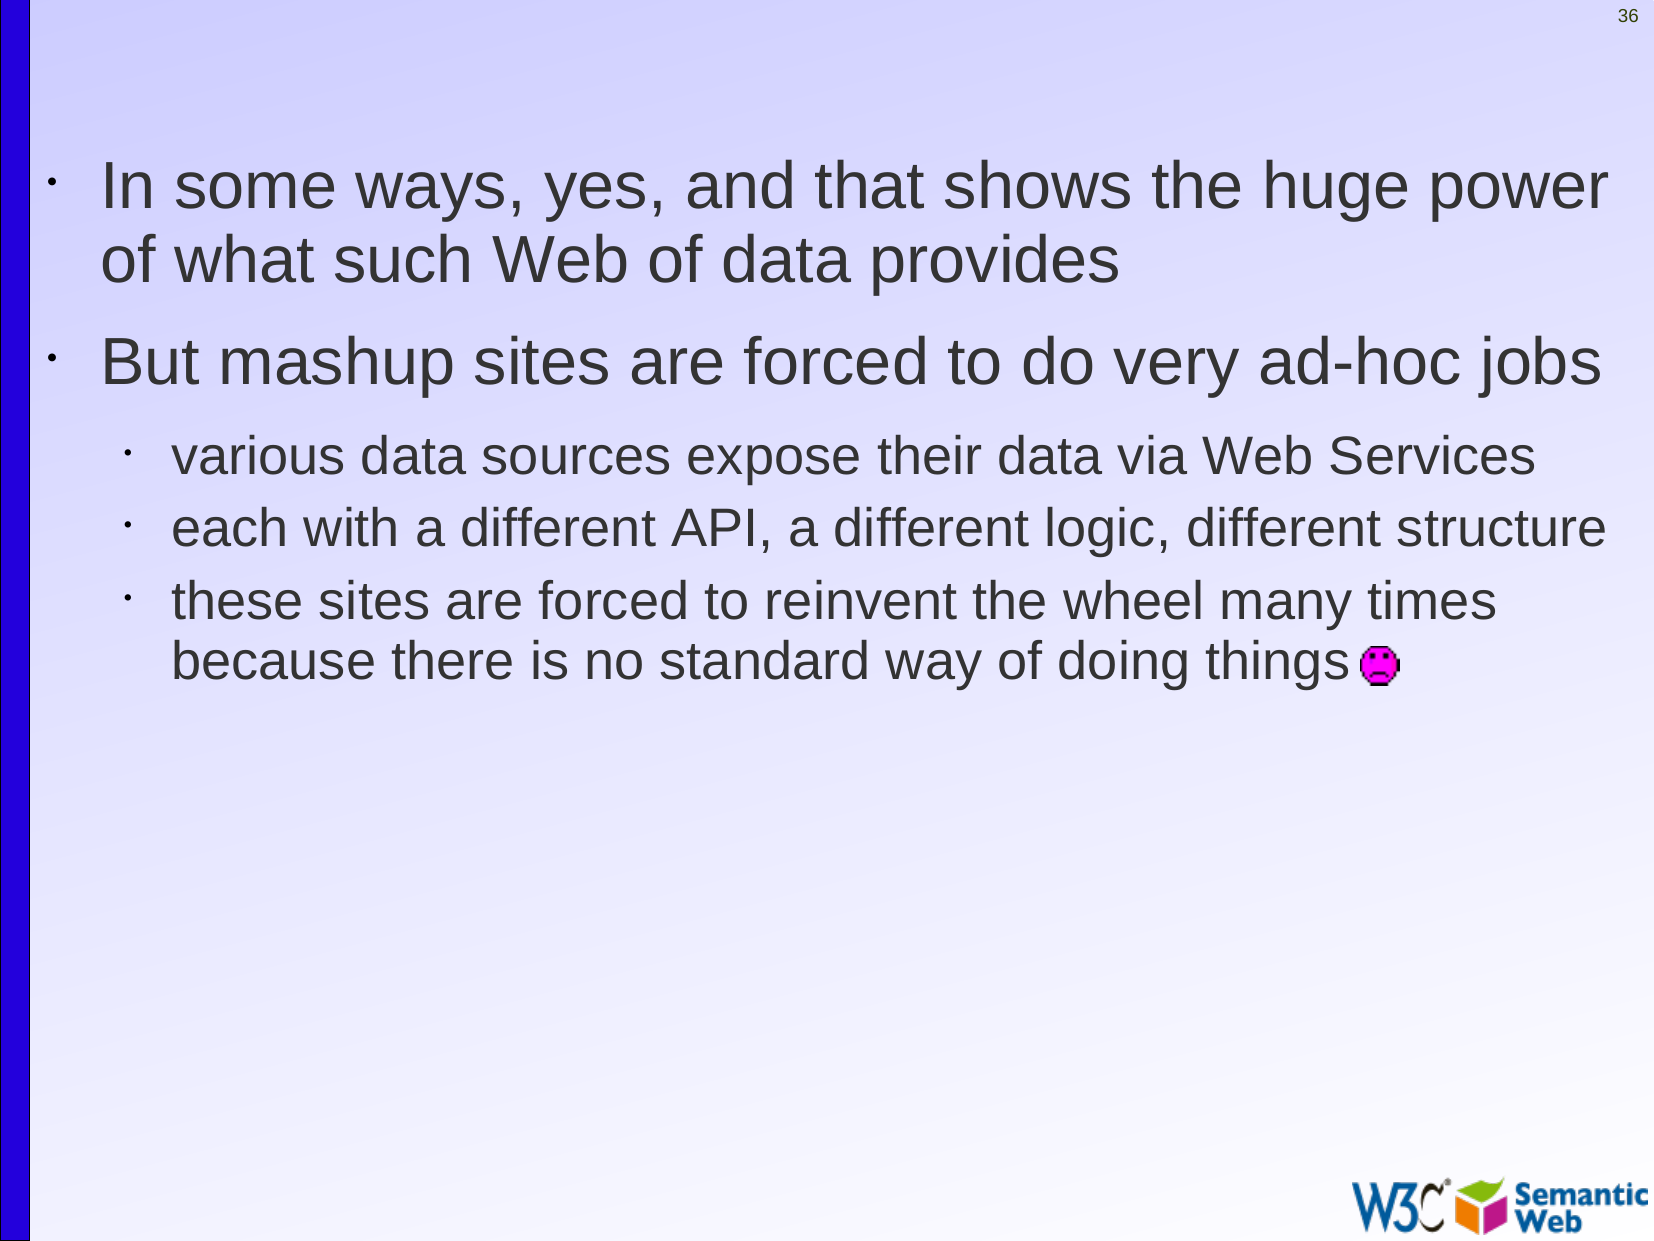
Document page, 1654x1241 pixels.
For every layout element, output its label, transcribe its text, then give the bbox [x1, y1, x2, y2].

picture [1360, 646, 1400, 686]
list In some ways, yes, and that shows the huge power of what such Web of data provides But mashup sites are forced to do very ad-hoc jobs various data sources expose their data via Web Services each with a different API, a different logic, different structure these sites are forced to reinvent the wheel many times because there is no standard way of doing things [29, 147, 1624, 1134]
picture [1352, 1175, 1648, 1235]
